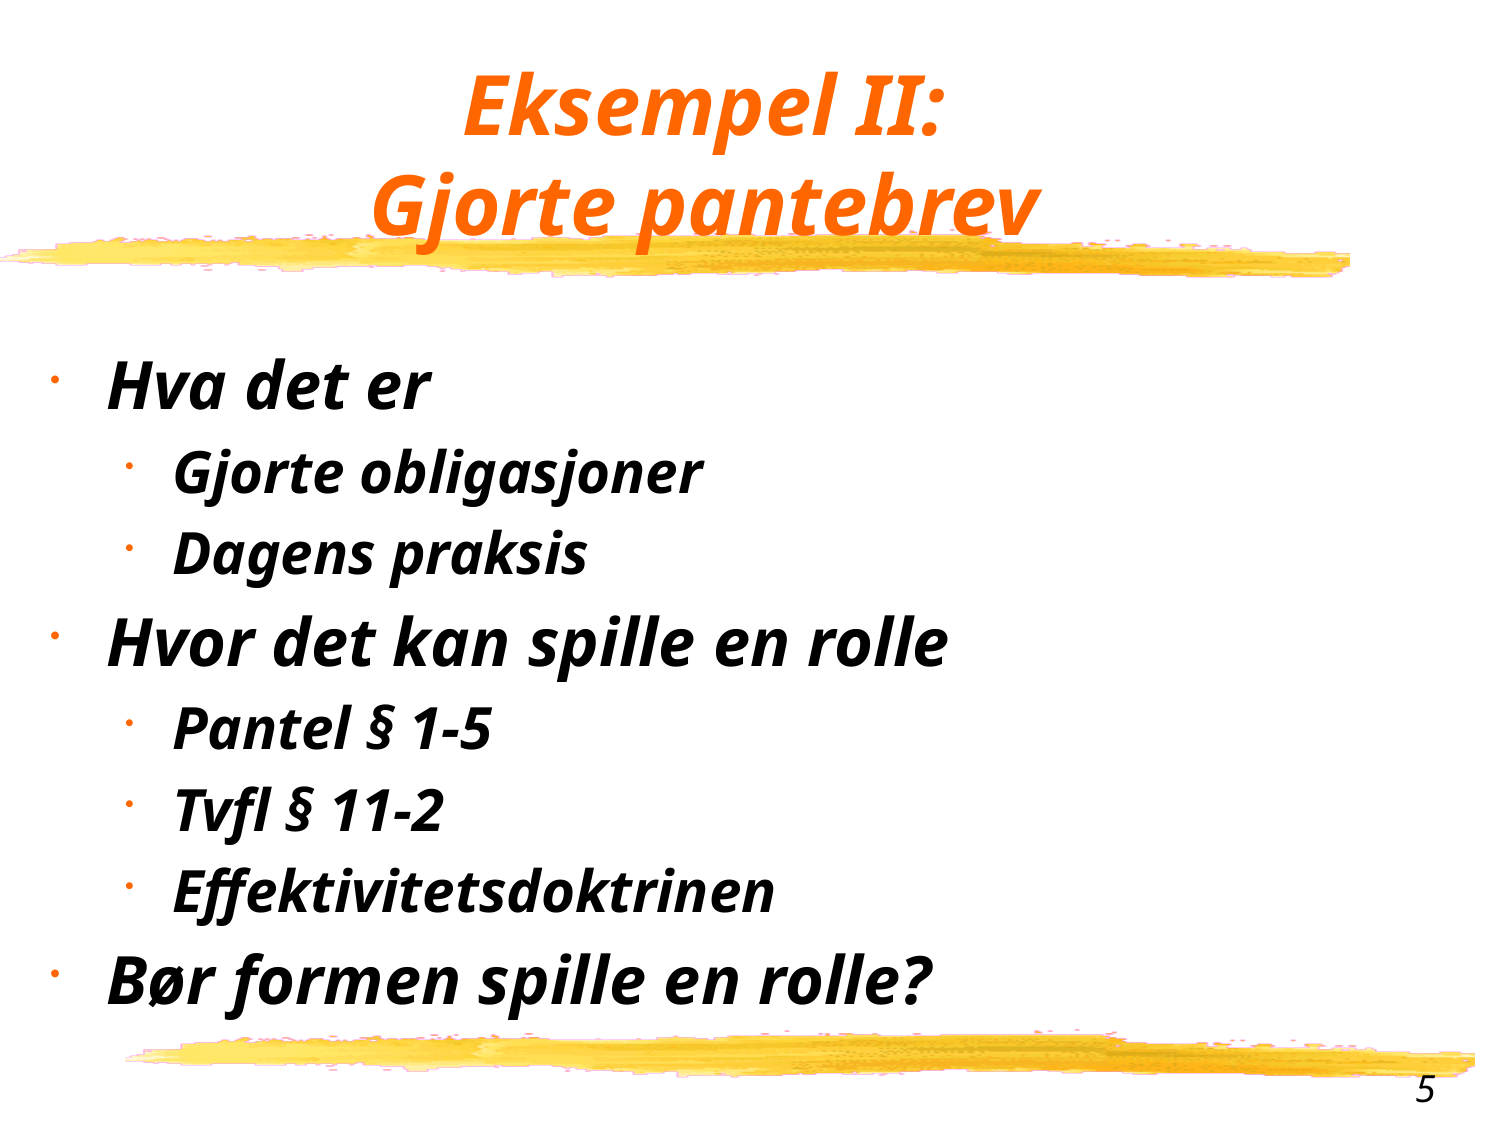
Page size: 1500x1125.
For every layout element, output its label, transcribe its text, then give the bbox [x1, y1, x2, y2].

title Eksempel II: Gjorte pantebrev [66, 37, 1342, 225]
picture [0, 224, 1350, 288]
slide_number <number> [1400, 1050, 1500, 1125]
picture [125, 1024, 1475, 1088]
list Hva det er Gjorte obligasjoner Dagens praksis Hvor det kan spille en rolle Pantel § 1-5 Tvfl § 11-2 Effektivitetsdoktrinen Bør formen spille en rolle? [35, 328, 1377, 1019]
